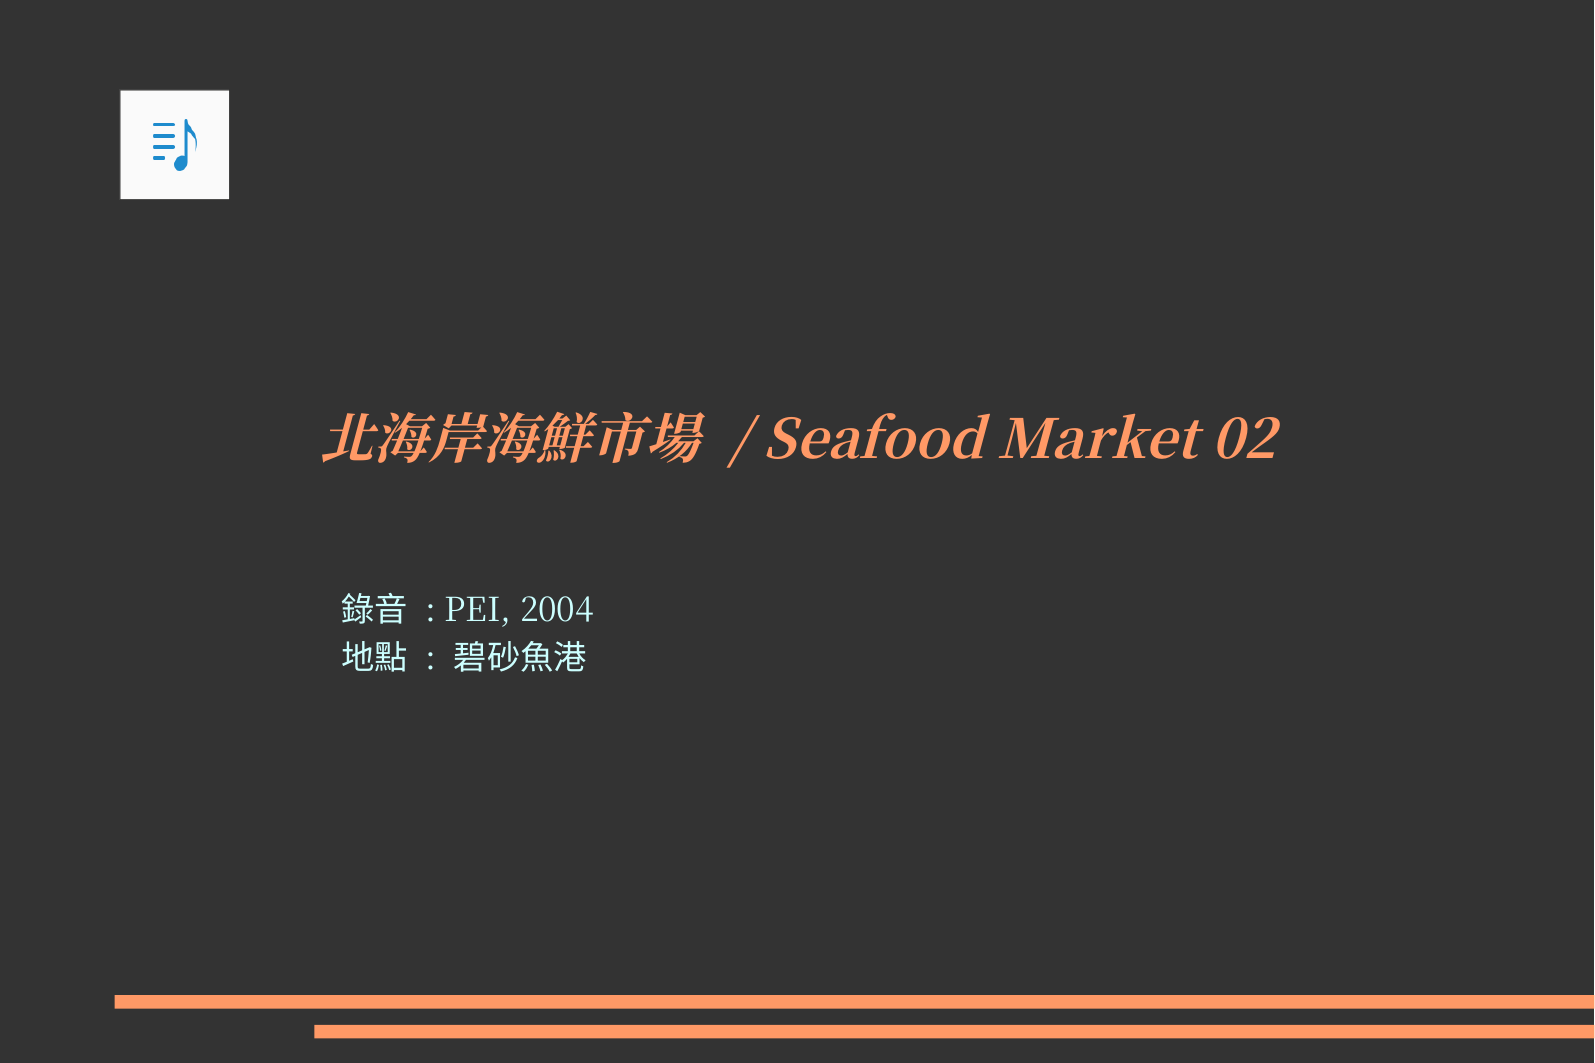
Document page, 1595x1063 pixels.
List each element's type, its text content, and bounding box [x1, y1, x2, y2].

text_box [118, 88, 231, 201]
title 北海岸海鮮市場 / Seafood Market 02 [117, 346, 1479, 525]
list 錄音 : PEI, 2004 地點 : 碧砂魚港 [323, 583, 798, 721]
